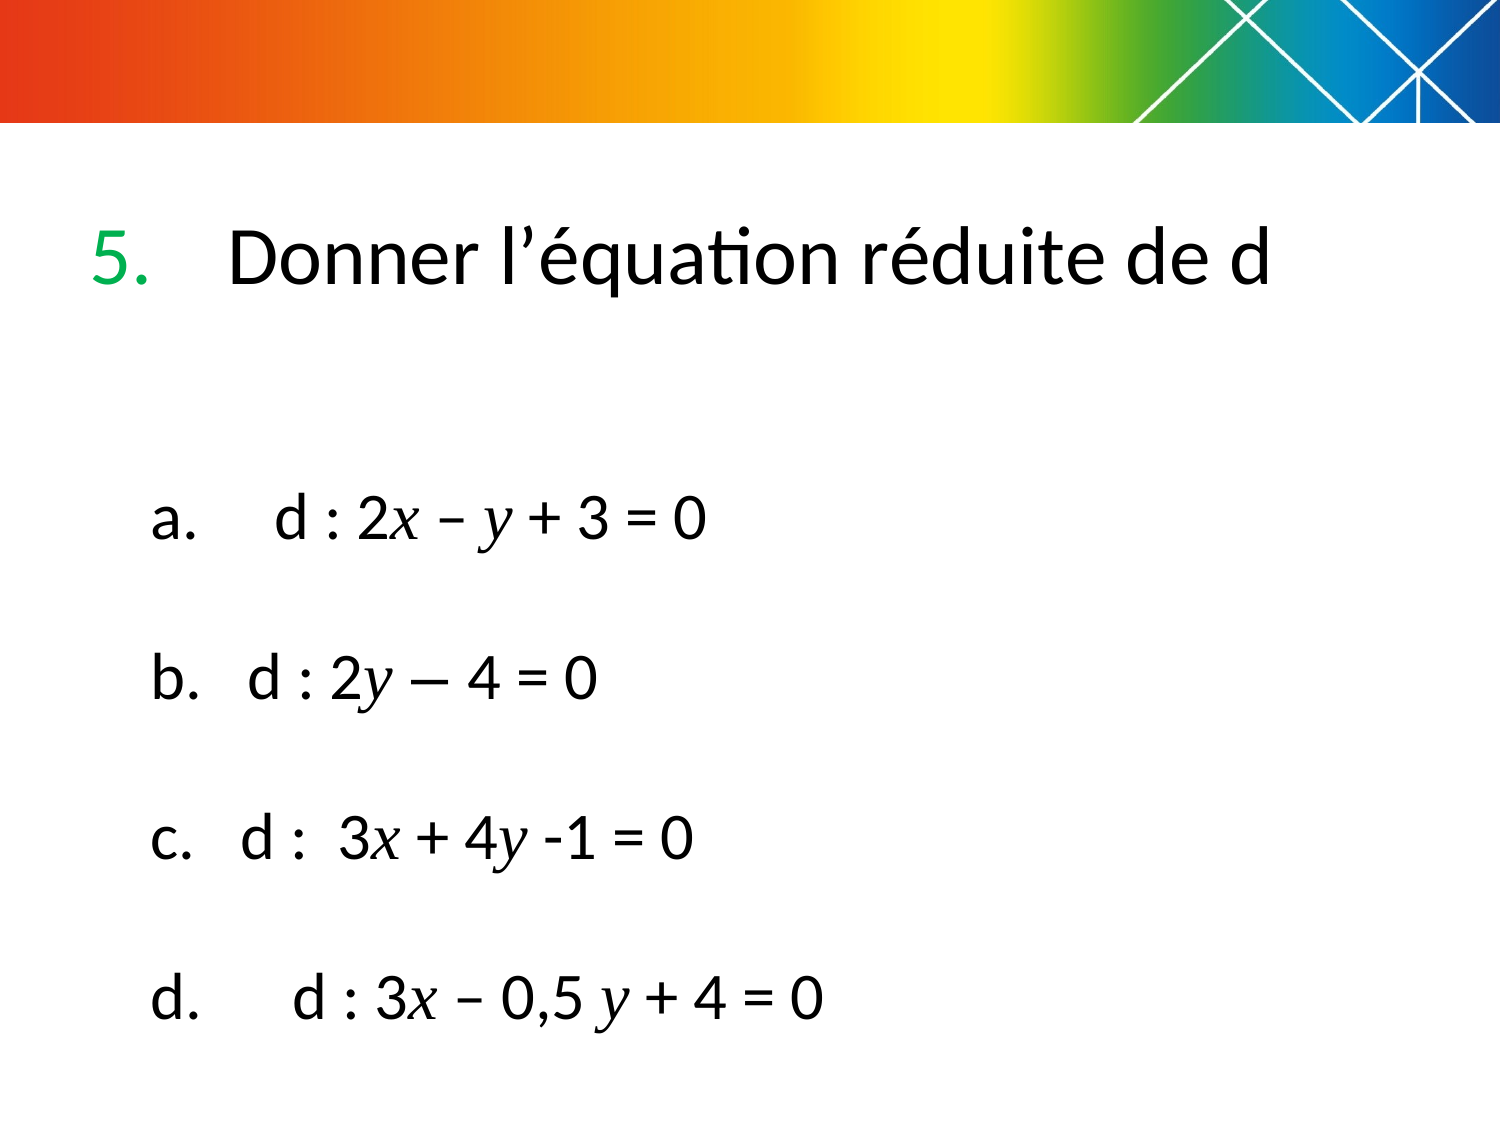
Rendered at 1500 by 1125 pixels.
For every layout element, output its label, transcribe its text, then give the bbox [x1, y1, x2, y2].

text_box Donner l’équation réduite de d [75, 164, 1500, 339]
text_box a. d : 2x – y + 3 = 0 d : 2y – 4 = 0 d : 3x + 4y -1 = 0 d. d : 3x – 0,5 y + 4 = 0 [135, 385, 903, 1125]
picture [1340, 0, 1500, 123]
picture [0, 0, 1359, 123]
